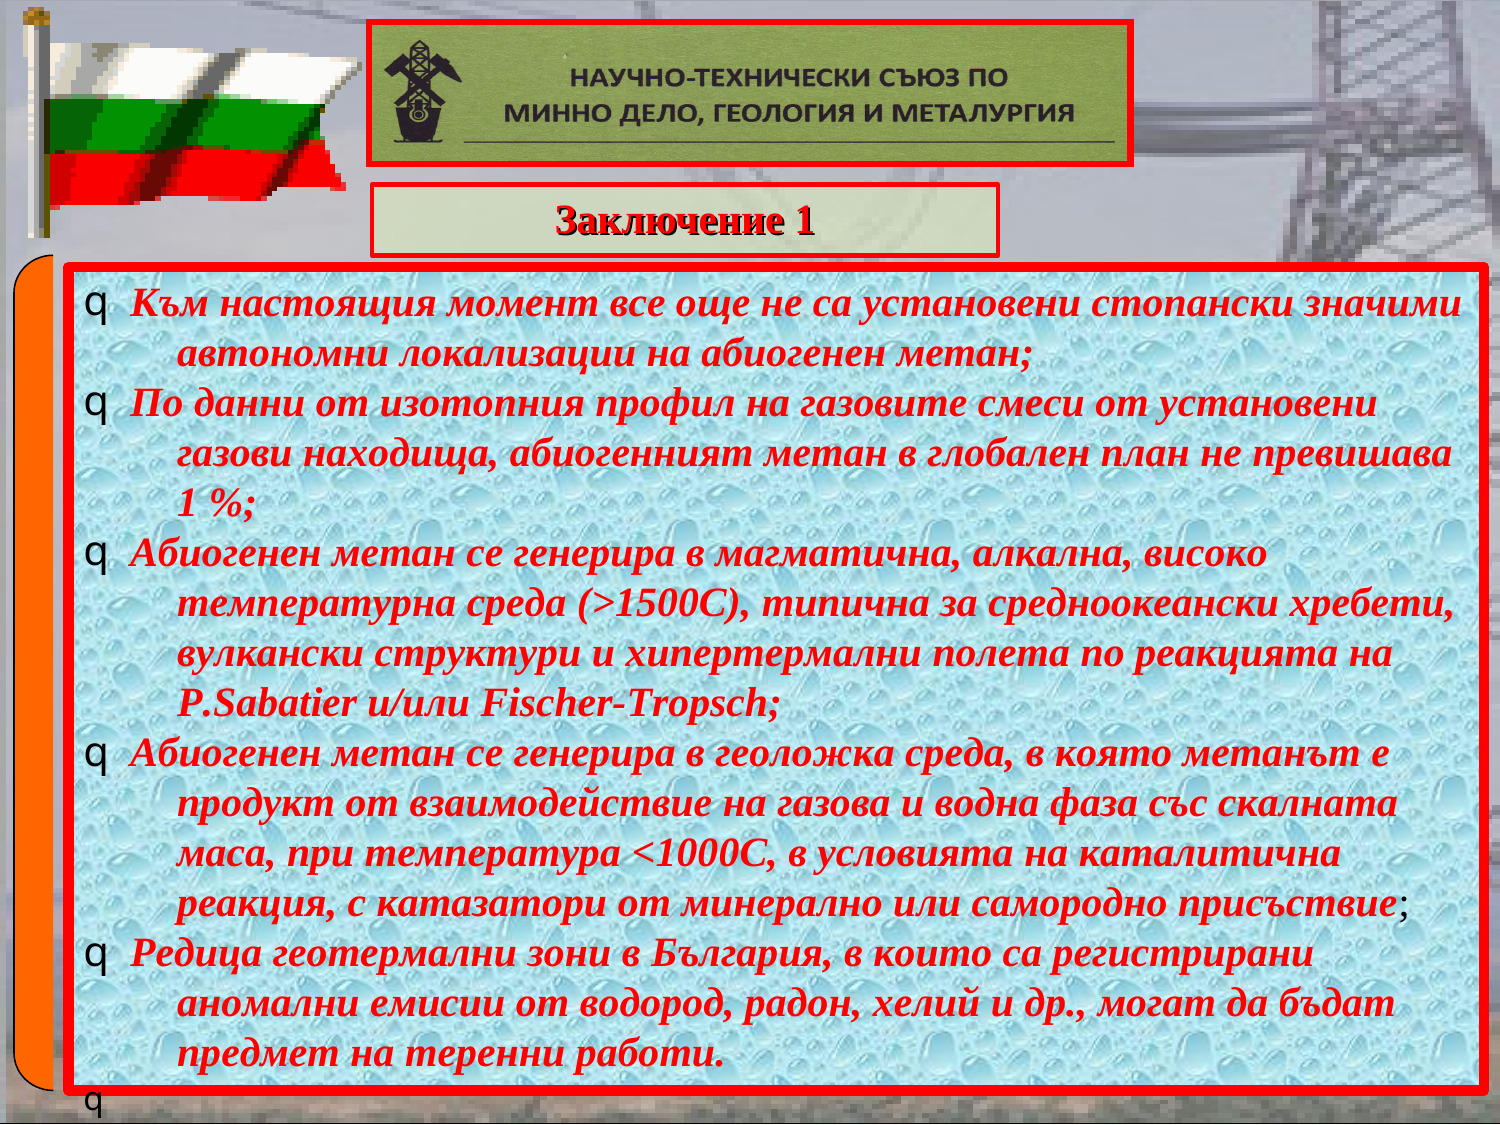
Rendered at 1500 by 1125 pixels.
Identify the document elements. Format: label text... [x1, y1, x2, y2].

text_box Към настоящия момент все още не са установени стопански значими автономни локализации на абиогенен метан; По данни от изотопния профил на газовите смеси от установени газови находища, абиогенният метан в глобален план не превишава 1 %; Абиогенен метан се генерира в магматична, алкална, високо температурна среда (>1500С), типична за средноокеански хребети, вулкански структури и хипертермални полета по реакцията на Р.Sabatier и/или Fischer-Tropsch; Абиогенен метан се генерира в геоложка среда, в която метанът е продукт от взаимодействие на газова и водна фаза със скалната маса, при температура <1000С, в условията на каталитична реакция, с катазатори от минерално или самородно присъствие; Редица геотермални зони в България, в които са регистрирани аномални емисии от водород, радон, хелий и др., могат да бъдат предмет на теренни работи. [68, 267, 1484, 1090]
picture [0, 0, 1500, 1123]
text_box [13, 255, 54, 1091]
text_box Заключение 1 [372, 184, 998, 255]
